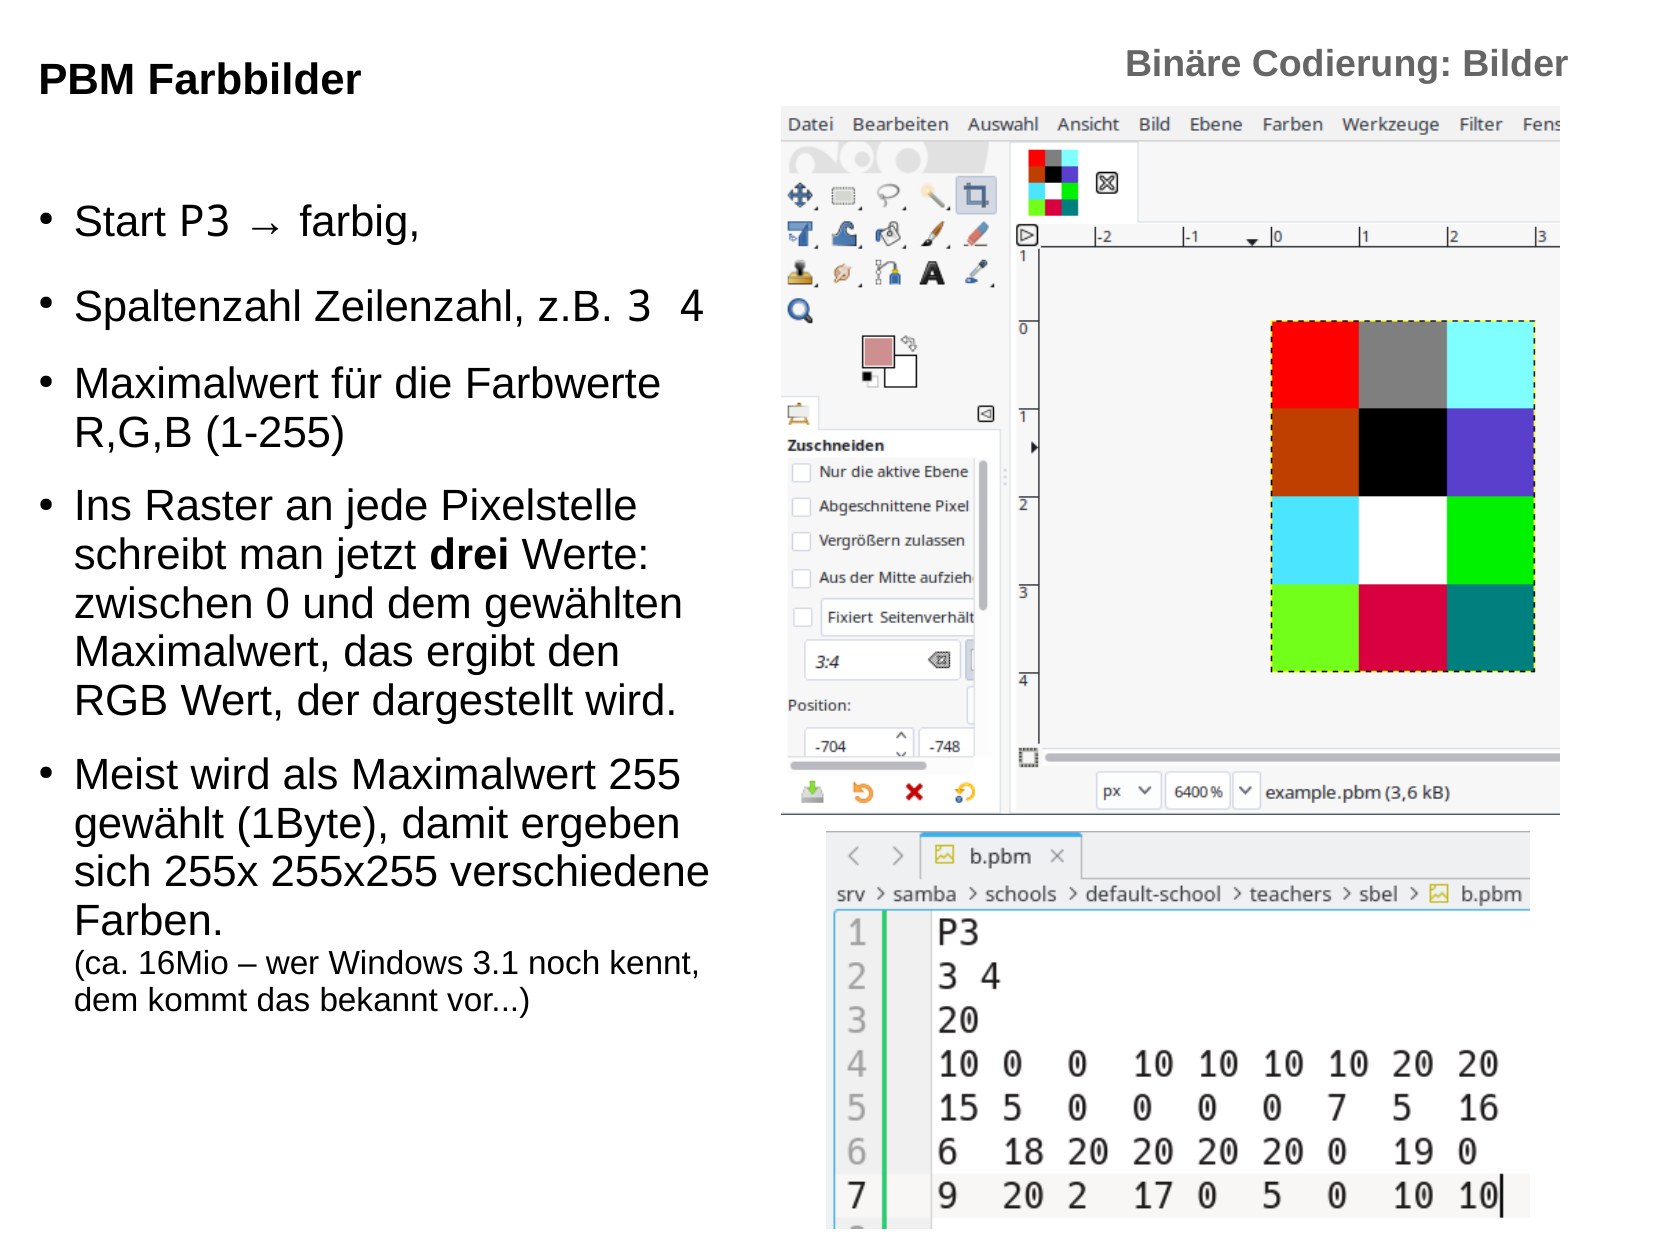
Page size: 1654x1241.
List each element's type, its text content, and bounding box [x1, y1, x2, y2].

picture [826, 831, 1530, 1229]
text_box Binäre Codierung: Bilder [1110, 35, 1595, 93]
picture [781, 106, 1560, 814]
text_box PBM Farbbilder Start P3 → farbig, Spaltenzahl Zeilenzahl, z.B. 3 4 Maximalwert für die Farbwerte R,G,B (1-255) Ins Raster an jede Pixelstelle schreibt man jetzt drei Werte: zwischen 0 und dem gewählten Maximalwert, das ergibt den RGB Wert, der dargestellt wird. Meist wird als Maximalwert 255 gewählt (1Byte), damit ergeben sich 255x 255x255 verschiedene Farben. (ca. 16Mio – wer Windows 3.1 noch kennt, dem kommt das bekannt vor...) [23, 47, 733, 1006]
text_box [767, 814, 1607, 1193]
